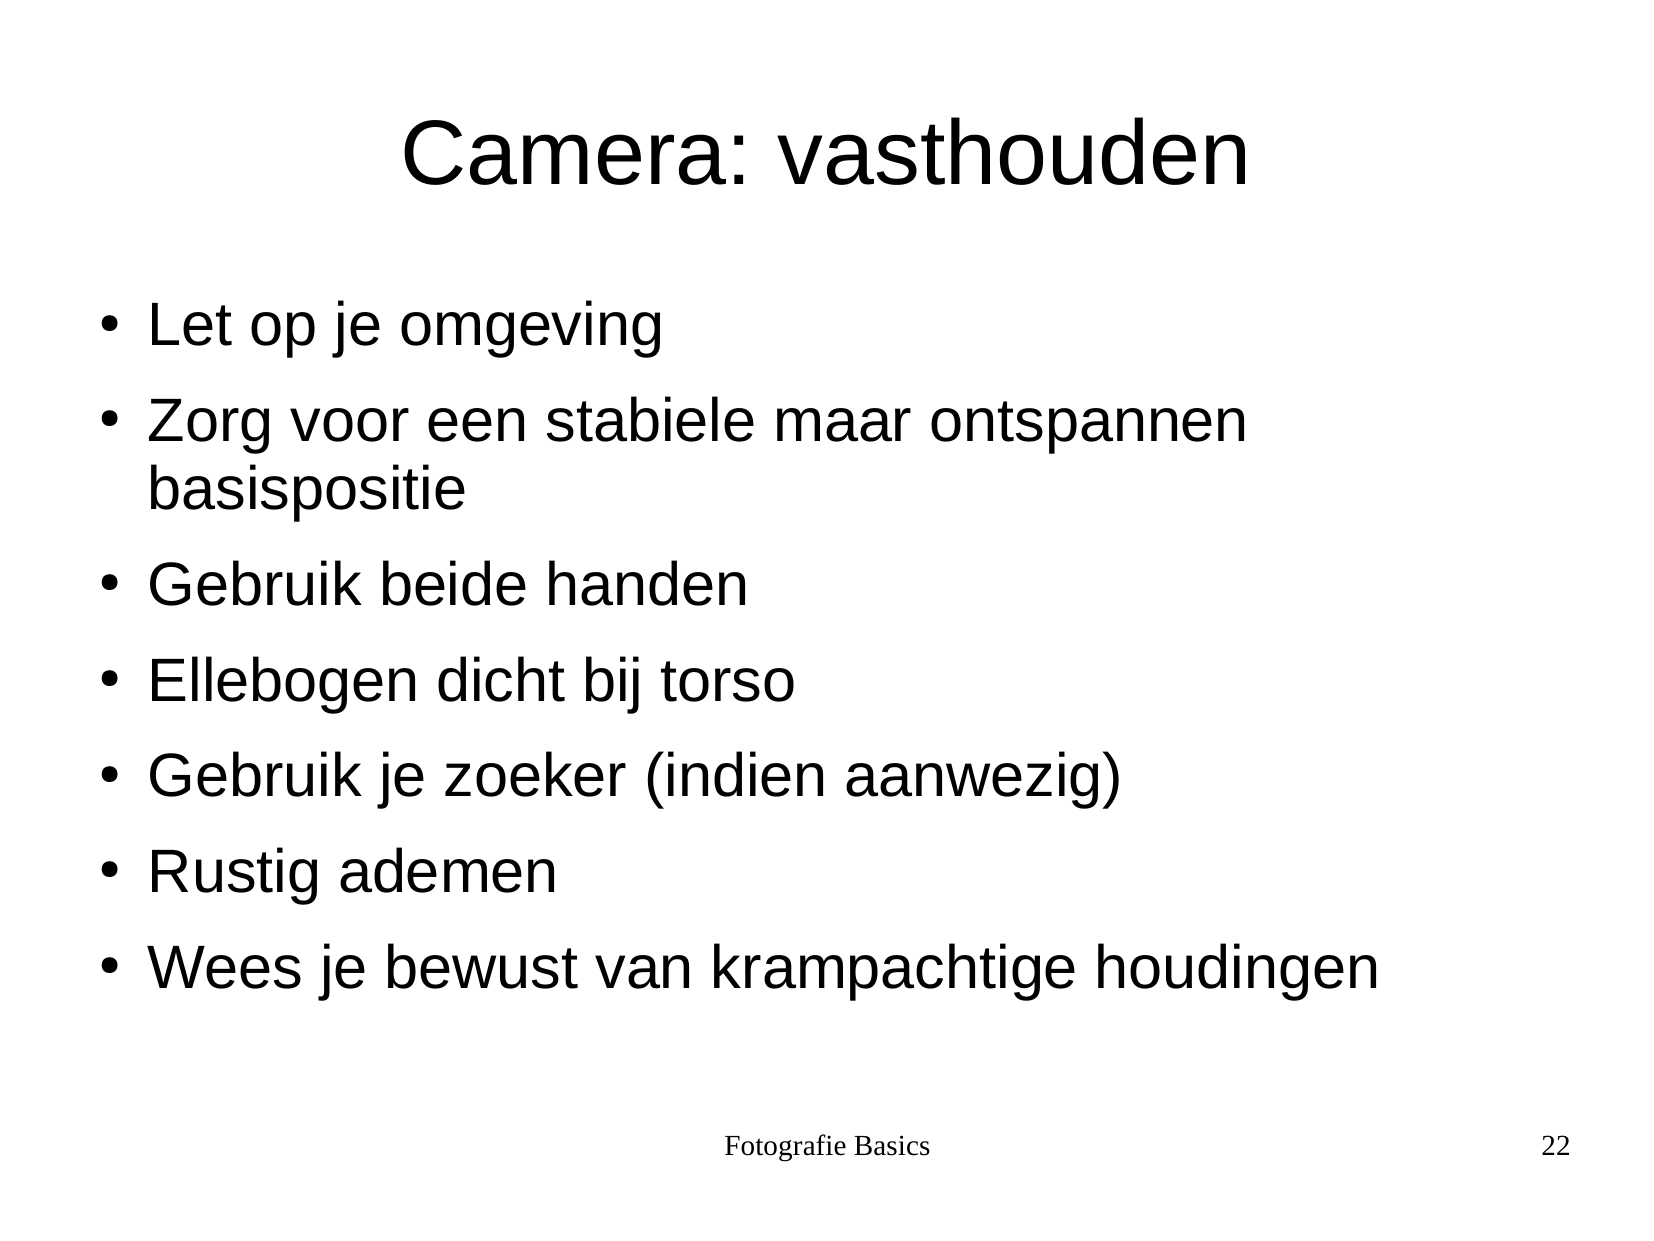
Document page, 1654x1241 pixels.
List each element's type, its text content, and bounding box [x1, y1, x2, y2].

title Camera: vasthouden [82, 49, 1571, 257]
list Let op je omgeving Zorg voor een stabiele maar ontspannen basispositie Gebruik beide handen Ellebogen dicht bij torso Gebruik je zoeker (indien aanwezig) Rustig ademen Wees je bewust van krampachtige houdingen [82, 290, 1571, 1010]
